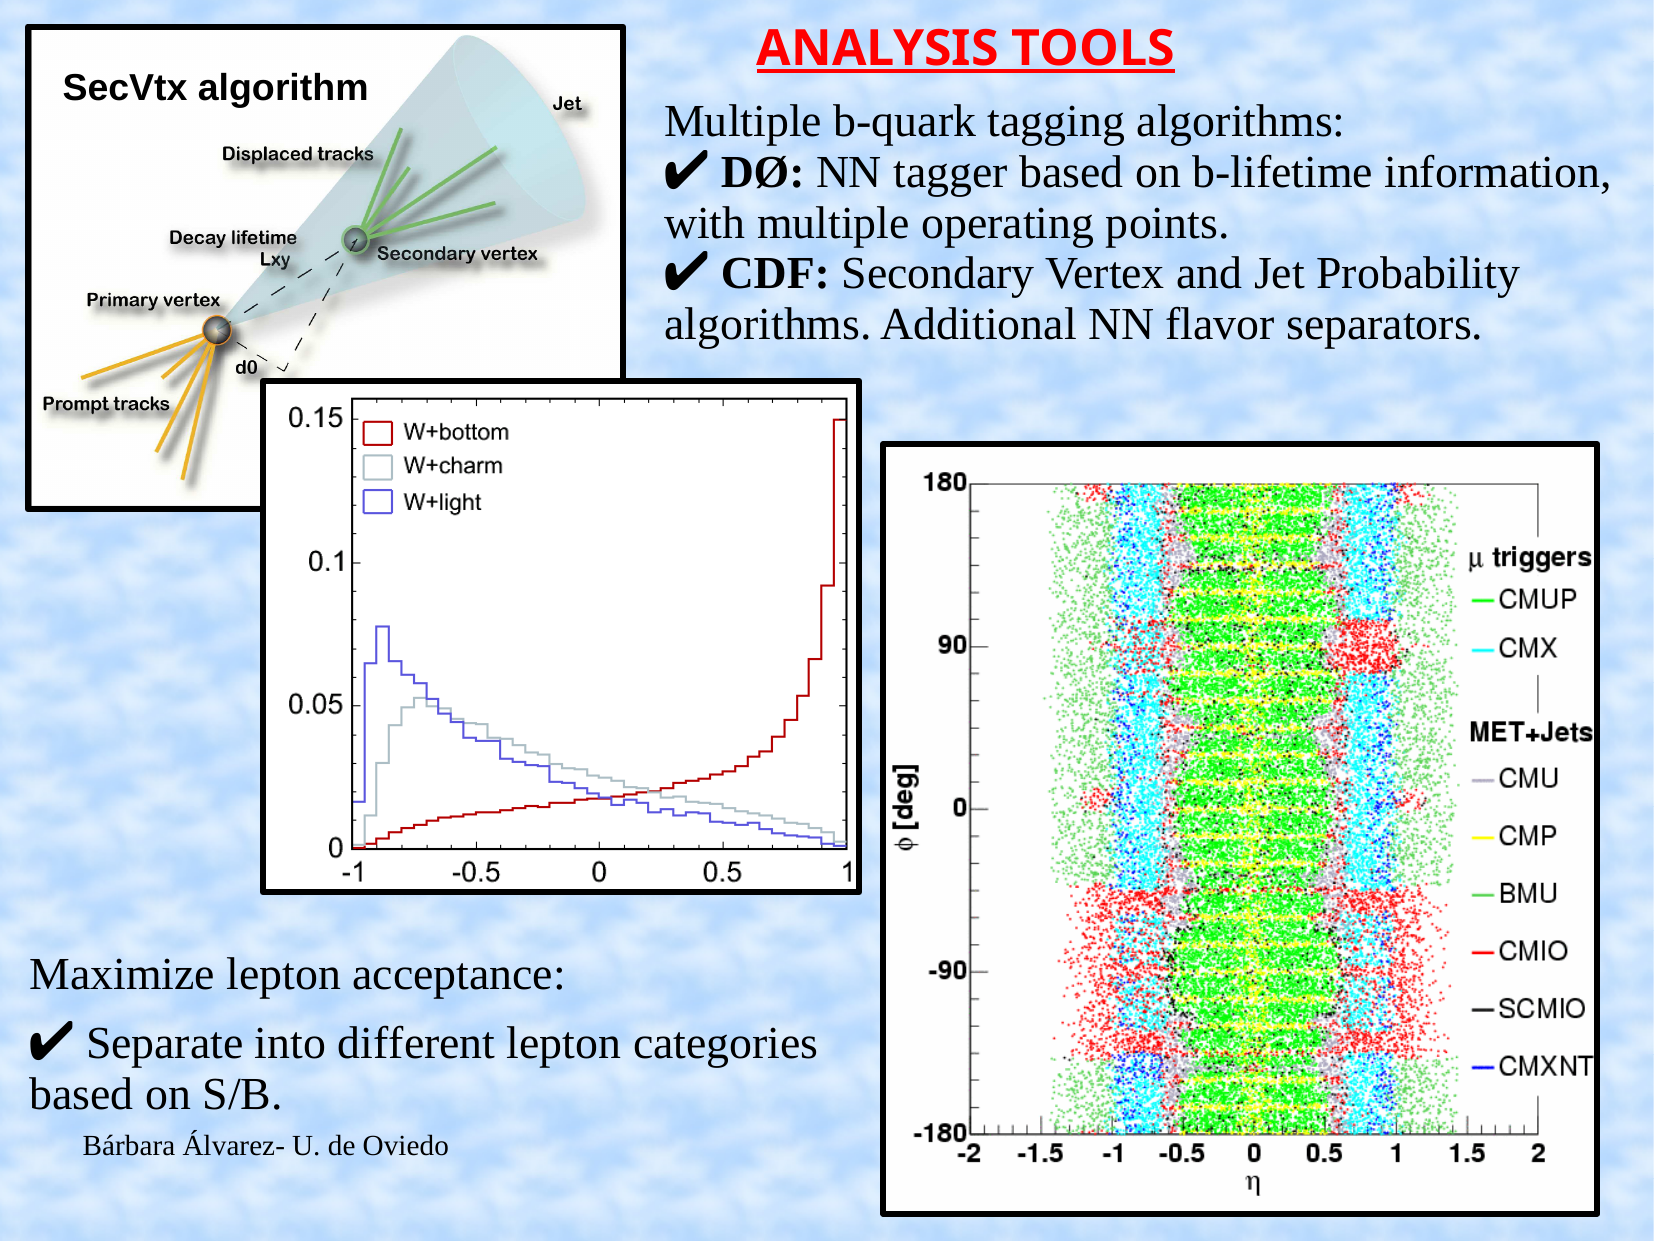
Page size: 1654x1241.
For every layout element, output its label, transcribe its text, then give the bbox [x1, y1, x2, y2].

text_box Maximize lepton acceptance: Separate into different lepton categories based on S/B. [29, 948, 857, 1121]
picture [0, 0, 1654, 1241]
text_box ANALYSIS TOOLS [742, 4, 1241, 88]
text_box SecVtx algorithm [47, 59, 384, 118]
text_box Multiple b-quark tagging algorithms: DØ: NN tagger based on b-lifetime information, with multiple operating points. CDF: Secondary Vertex and Jet Probability algorithms. Additional NN flavor separators. [649, 88, 1654, 361]
